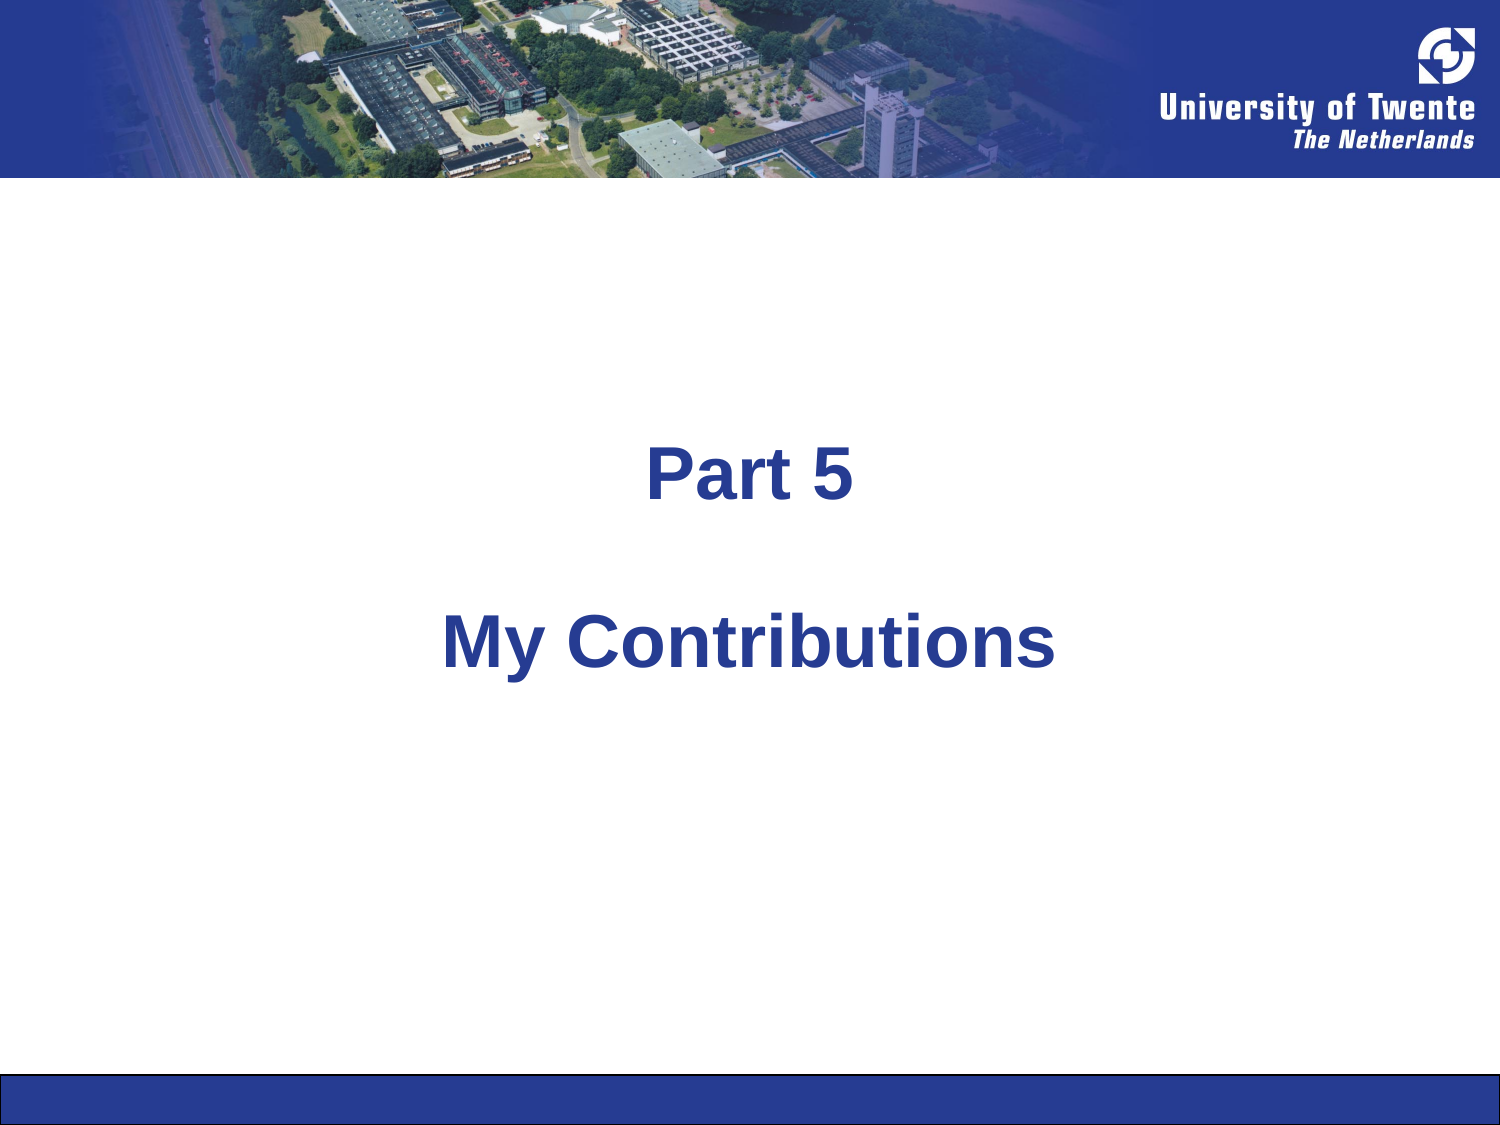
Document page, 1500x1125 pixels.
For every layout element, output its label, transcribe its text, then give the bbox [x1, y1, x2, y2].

picture [0, 0, 1500, 178]
title Part 5 My Contributions [112, 412, 1388, 703]
